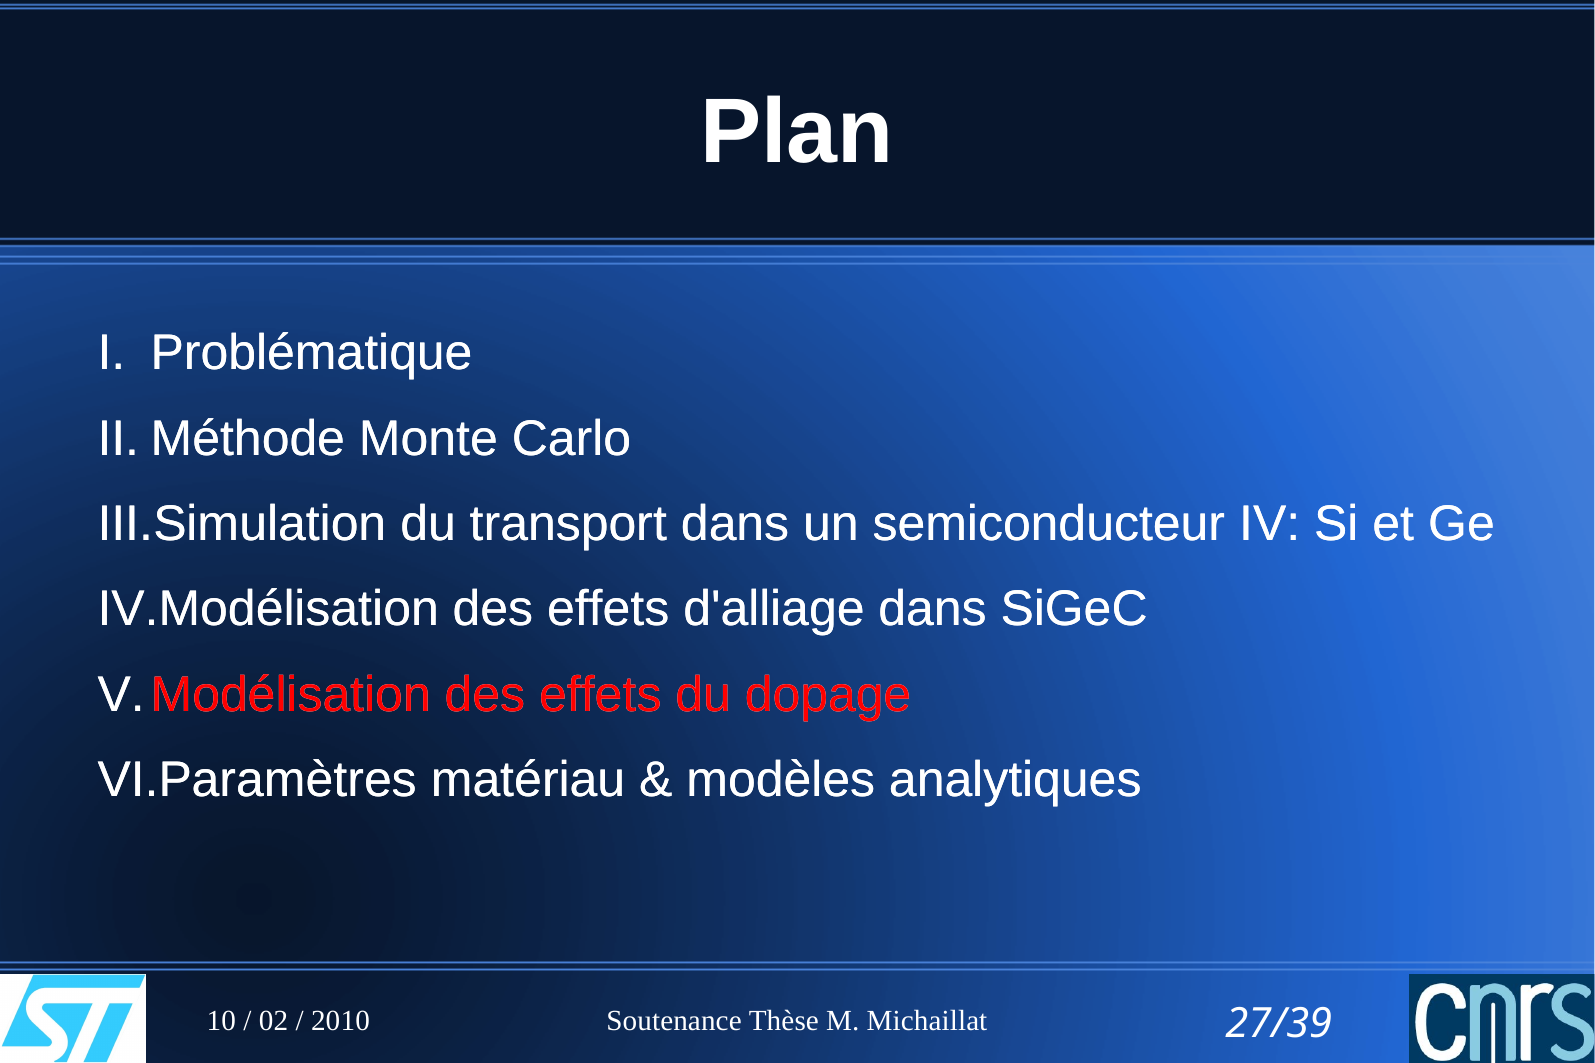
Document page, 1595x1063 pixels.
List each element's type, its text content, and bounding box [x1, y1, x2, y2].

list Problématique Méthode Monte Carlo Simulation du transport dans un semiconducteur IV: Si et Ge Modélisation des effets d'alliage dans SiGeC Modélisation des effets du dopage Paramètres matériau & modèles analytiques [79, 324, 1515, 916]
picture [0, 0, 1595, 1063]
title Plan [79, 42, 1515, 220]
